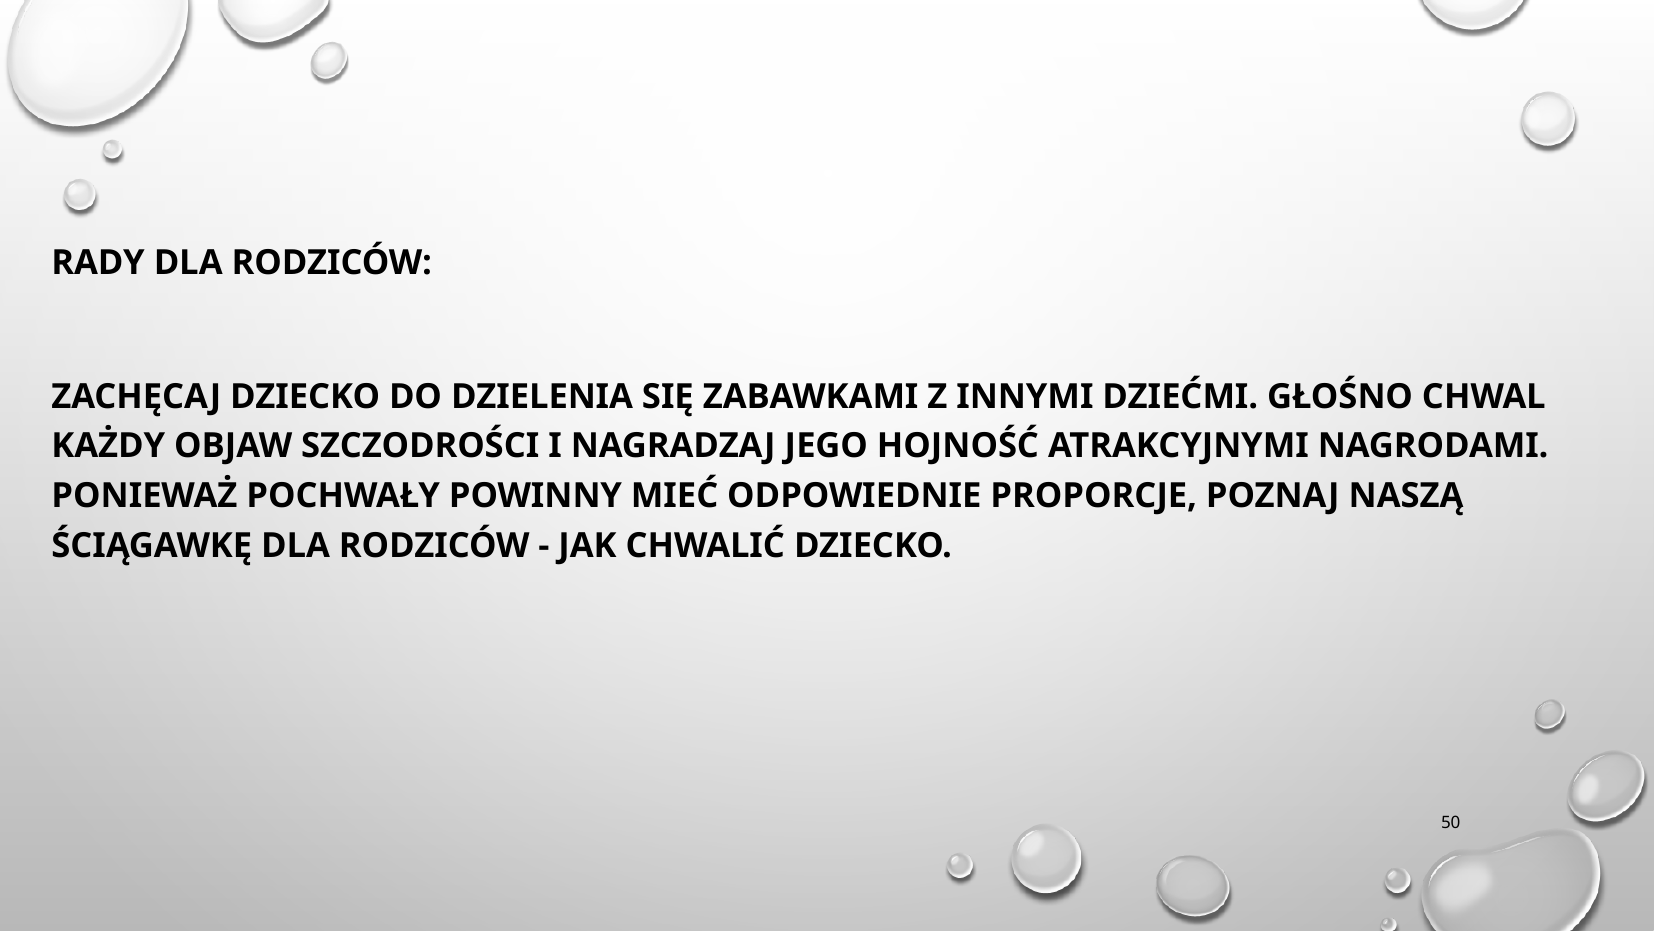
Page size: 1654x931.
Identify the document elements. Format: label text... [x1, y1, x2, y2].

list Rady dla rodziców: Zachęcaj dziecko do dzielenia się zabawkami z innymi dziećmi. Głośno chwal każdy objaw szczodrości i nagradzaj jego hojność atrakcyjnymi nagrodami. Ponieważ pochwały powinny mieć odpowiednie proporcje, poznaj naszą ściągawkę dla rodziców - jak chwalić dziecko. [36, 224, 1654, 764]
text_box [1426, 798, 1530, 848]
